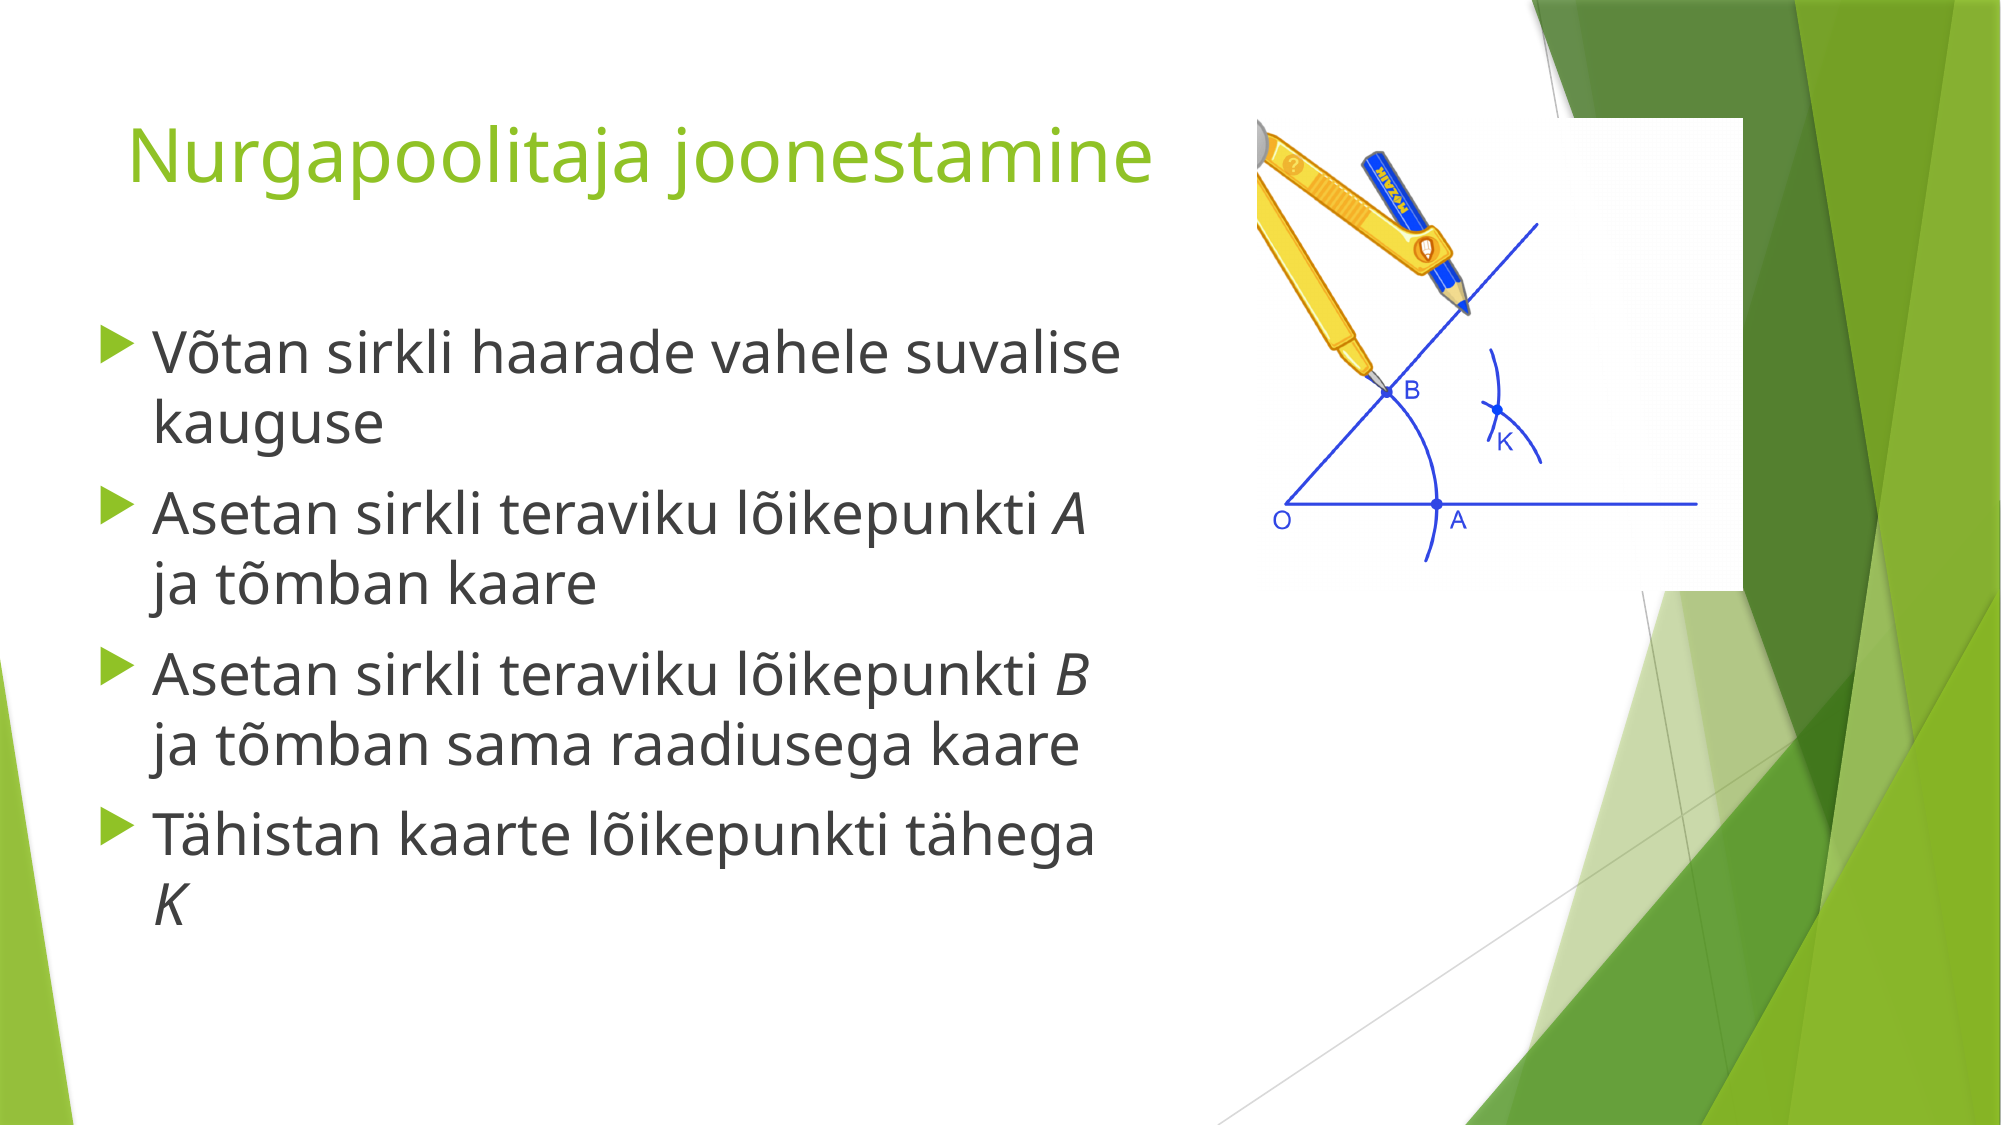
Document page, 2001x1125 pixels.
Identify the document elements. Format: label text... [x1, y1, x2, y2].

title Nurgapoolitaja joonestamine [111, 99, 1522, 237]
list Võtan sirkli haarade vahele suvalise kauguse Asetan sirkli teraviku lõikepunkti A ja tõmban kaare Asetan sirkli teraviku lõikepunkti B ja tõmban sama raadiusega kaare Tähistan kaarte lõikepunkti tähega K [81, 308, 1152, 1093]
picture [1257, 118, 1743, 591]
